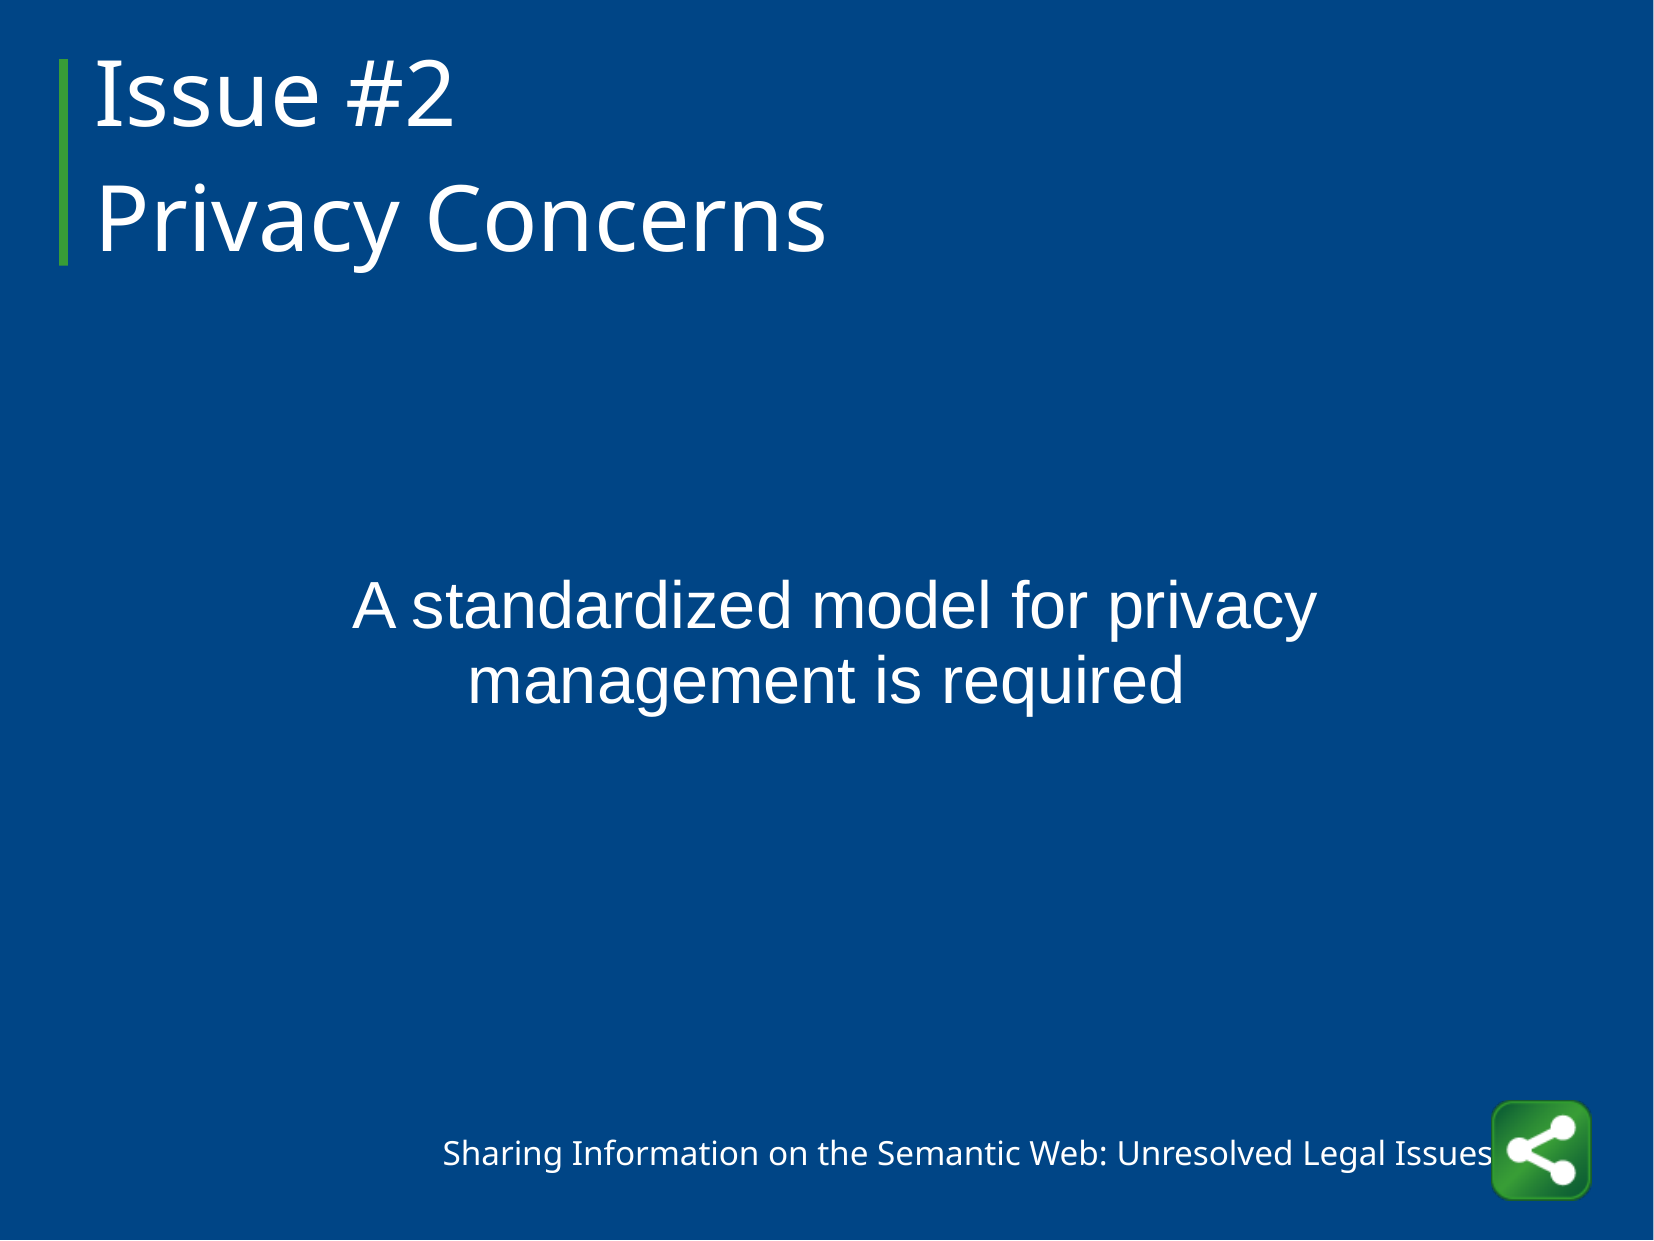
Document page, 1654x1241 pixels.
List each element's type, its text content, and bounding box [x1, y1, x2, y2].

text_box A standardized model for privacy management is required [118, 561, 1536, 726]
picture [1491, 1100, 1592, 1201]
title Issue #2 Privacy Concerns [94, 41, 1577, 265]
